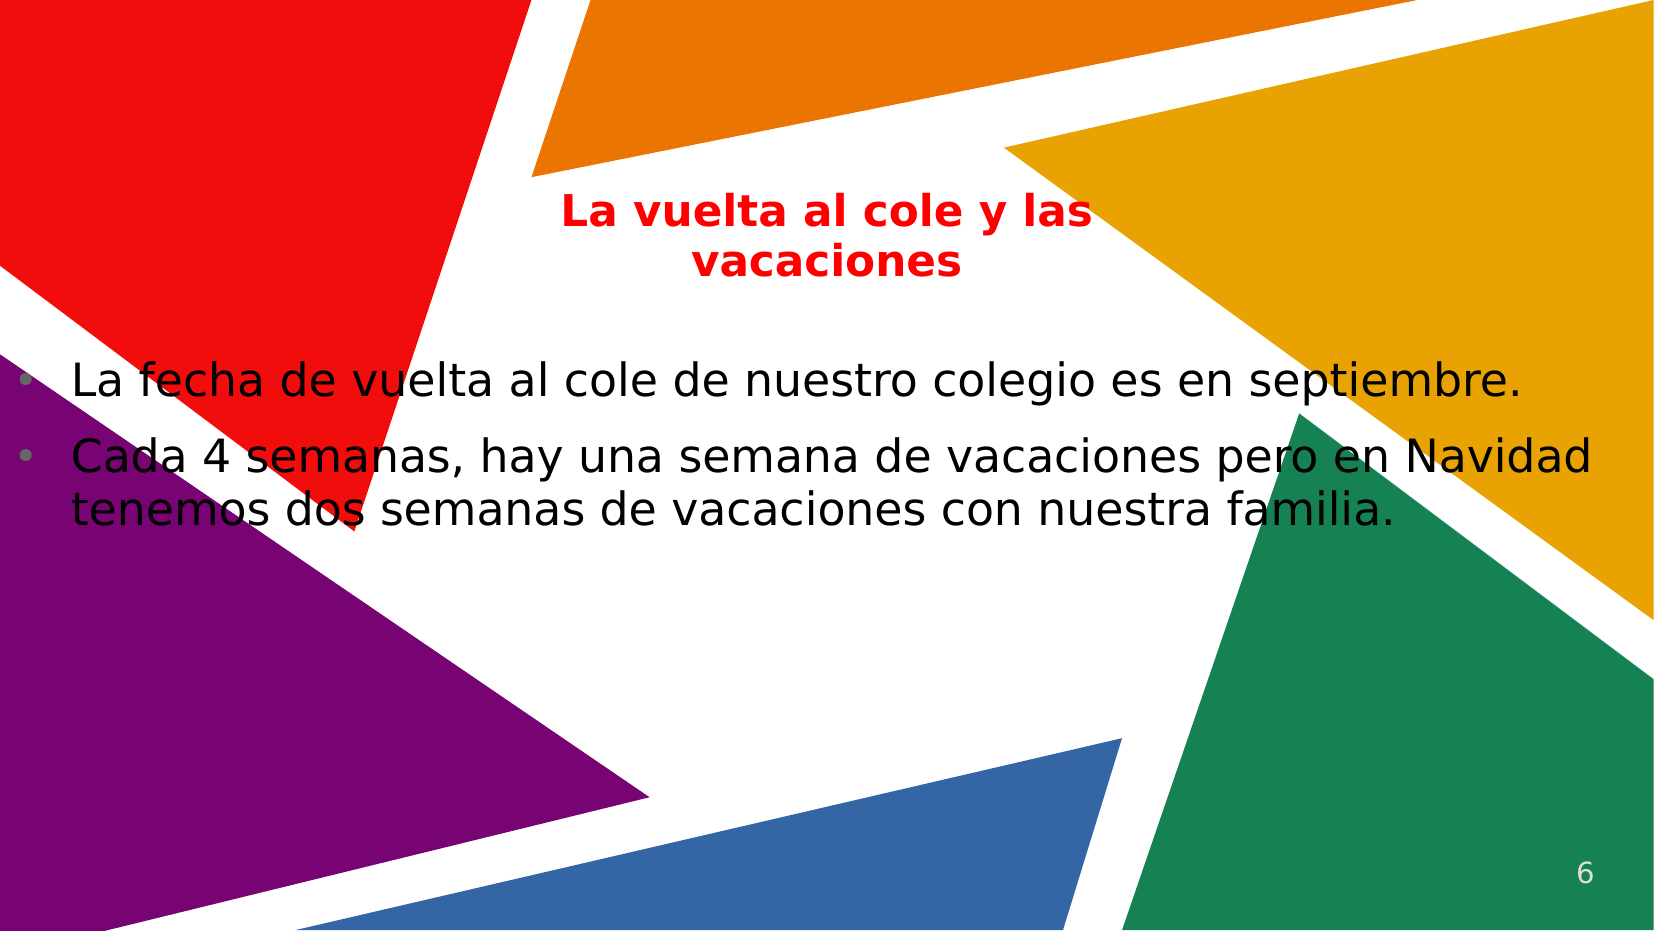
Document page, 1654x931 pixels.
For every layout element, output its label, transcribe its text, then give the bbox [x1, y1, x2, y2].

list La fecha de vuelta al cole de nuestro colegio es en septiembre. Cada 4 semanas, hay una semana de vacaciones pero en Navidad tenemos dos semanas de vacaciones con nuestra familia. [0, 354, 1654, 886]
title La vuelta al cole y las vacaciones [472, 147, 1182, 325]
